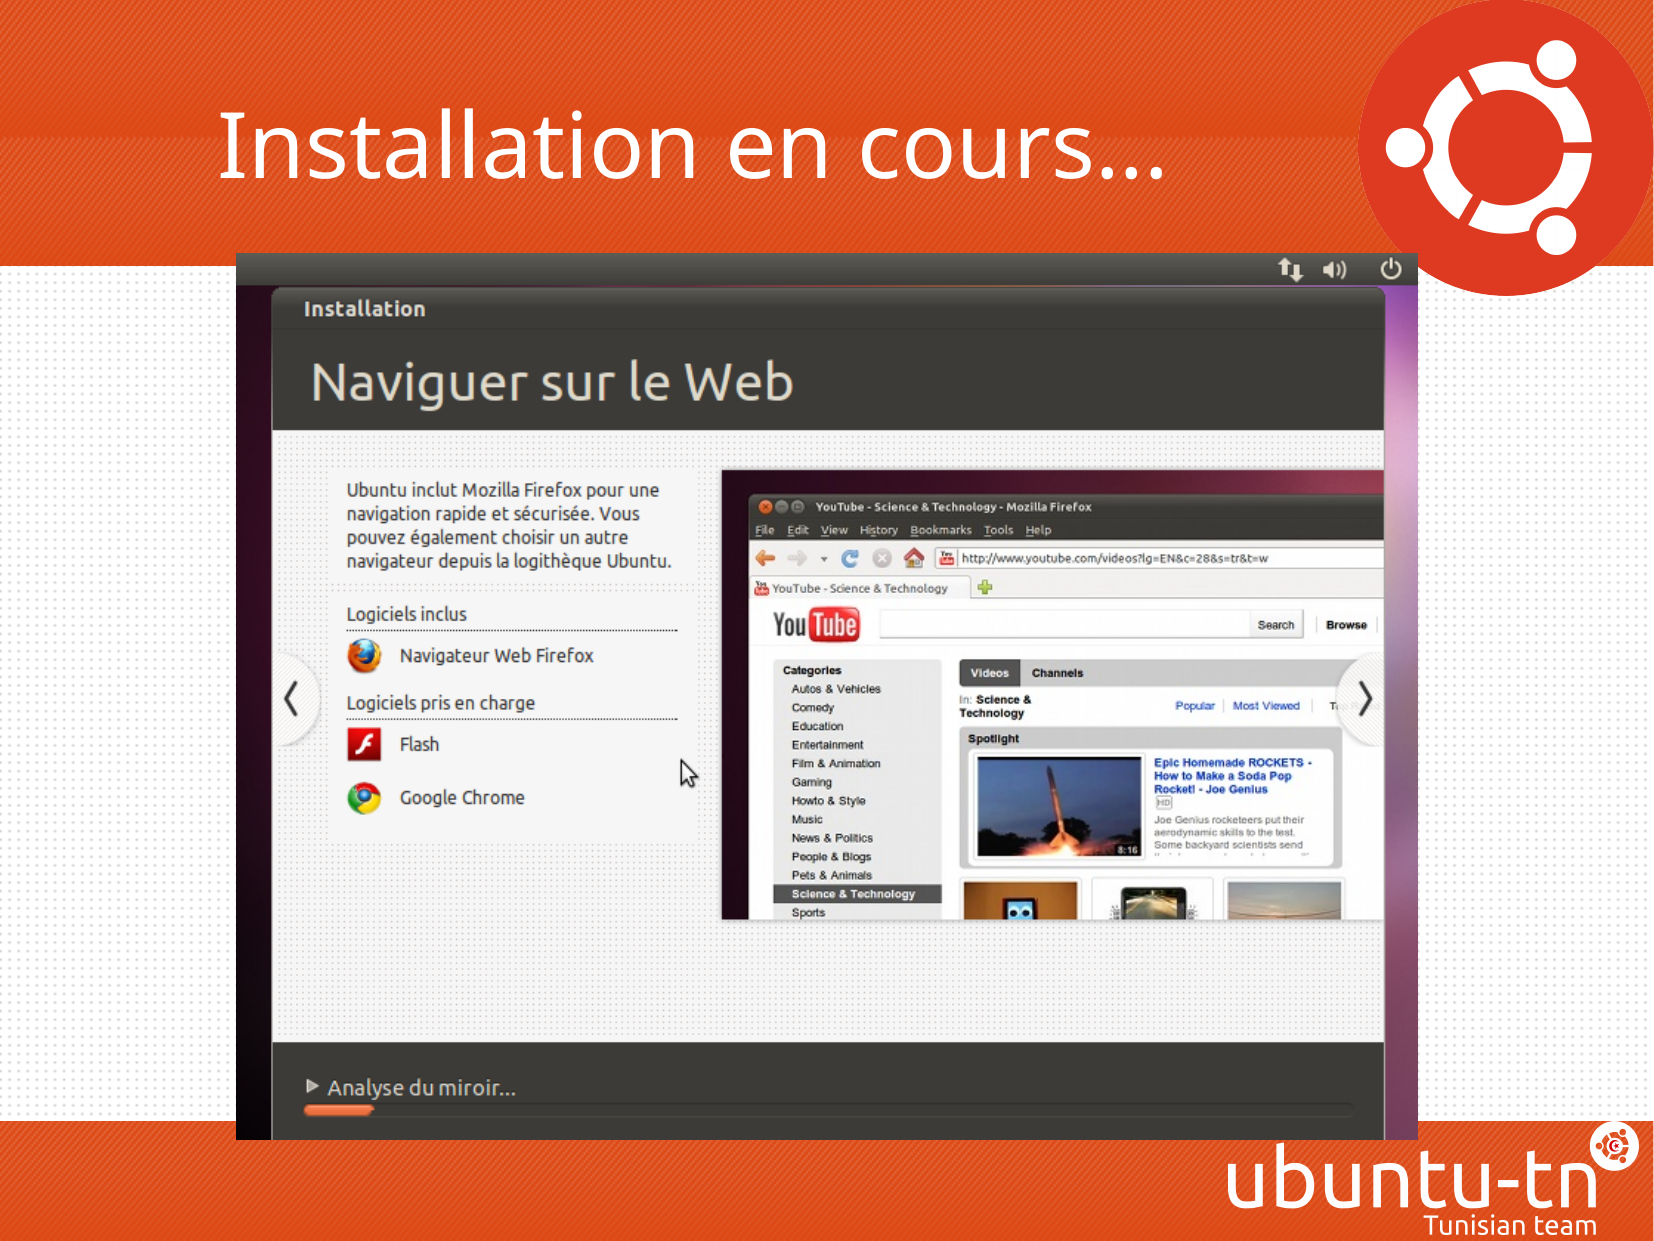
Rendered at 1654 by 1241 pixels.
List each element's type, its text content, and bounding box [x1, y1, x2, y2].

picture [0, 0, 1654, 1241]
title Installation en cours... [29, 36, 1359, 250]
